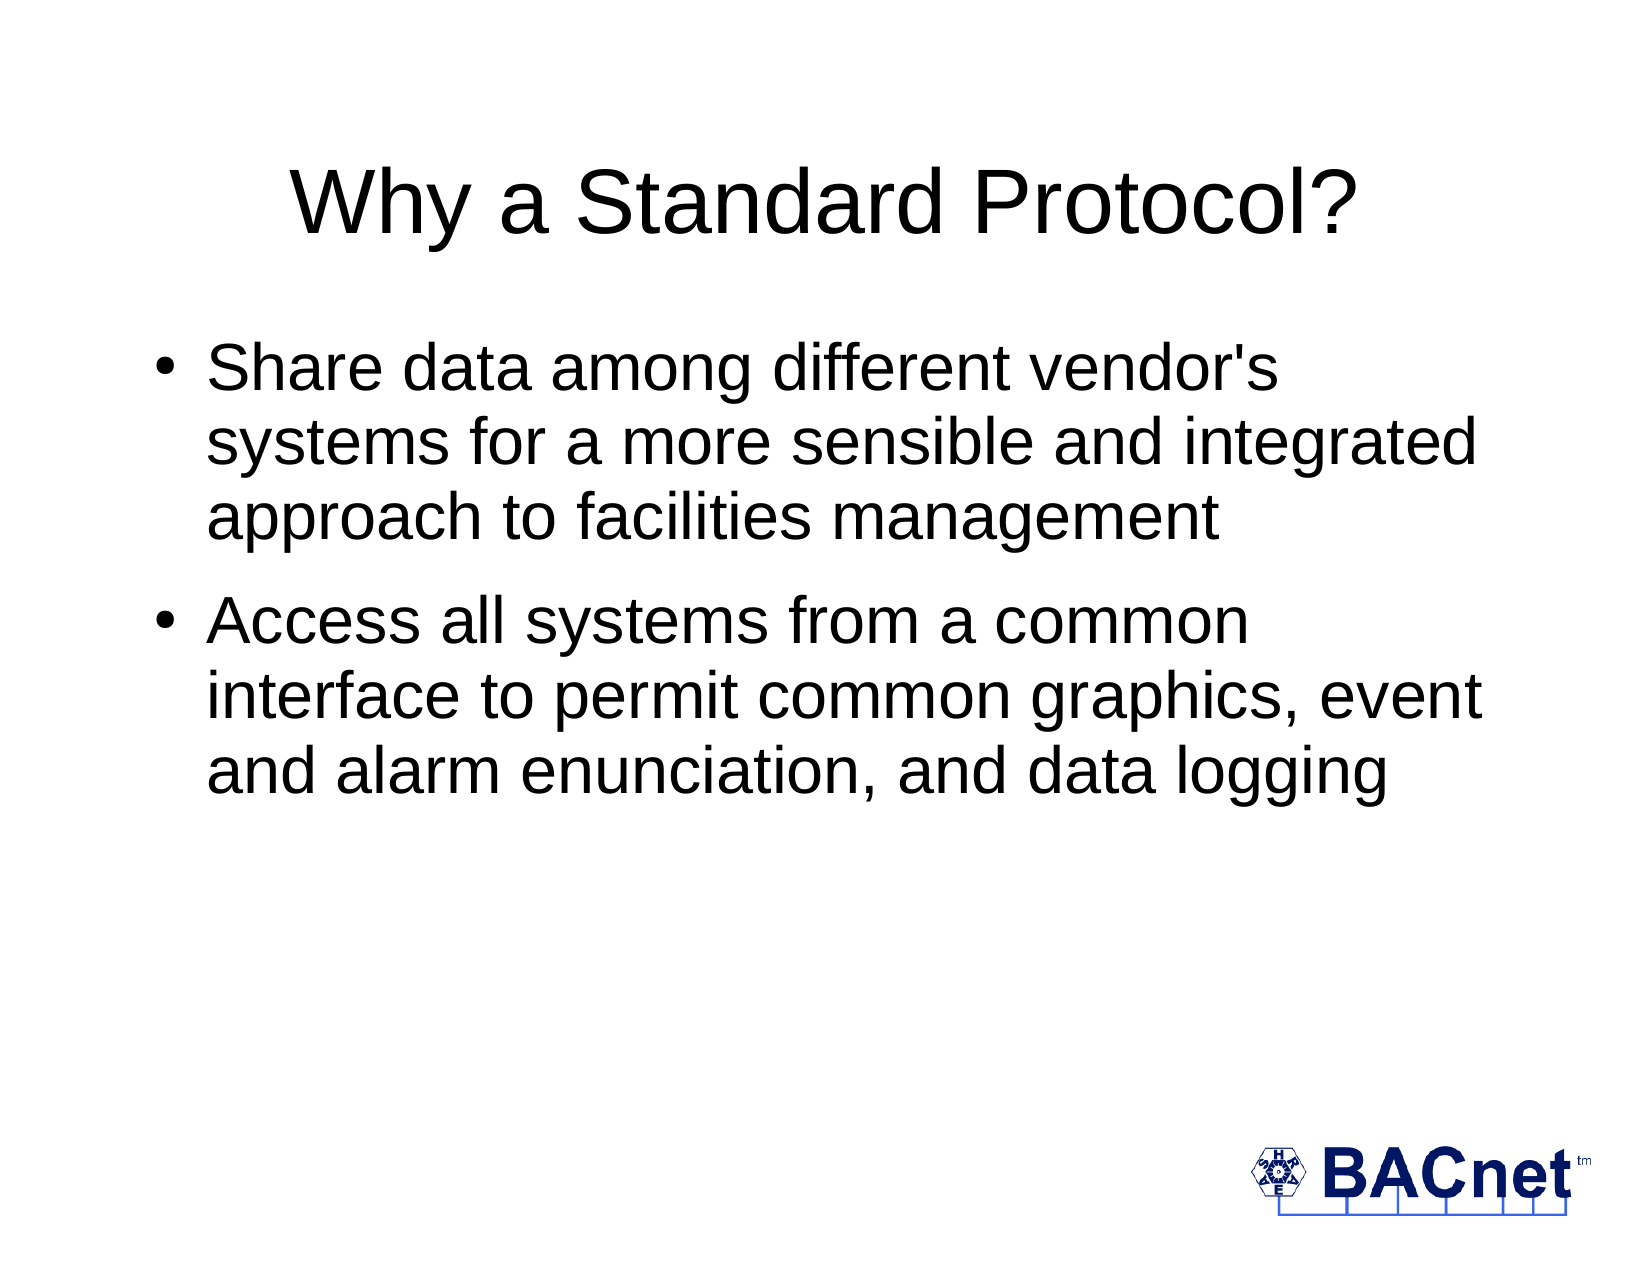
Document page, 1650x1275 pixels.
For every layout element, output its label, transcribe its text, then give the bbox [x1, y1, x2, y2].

picture [1251, 1146, 1591, 1216]
title Why a Standard Protocol? [135, 112, 1515, 291]
list Share data among different vendor's systems for a more sensible and integrated approach to facilities management Access all systems from a common interface to permit common graphics, event and alarm enunciation, and data logging [135, 329, 1515, 1079]
